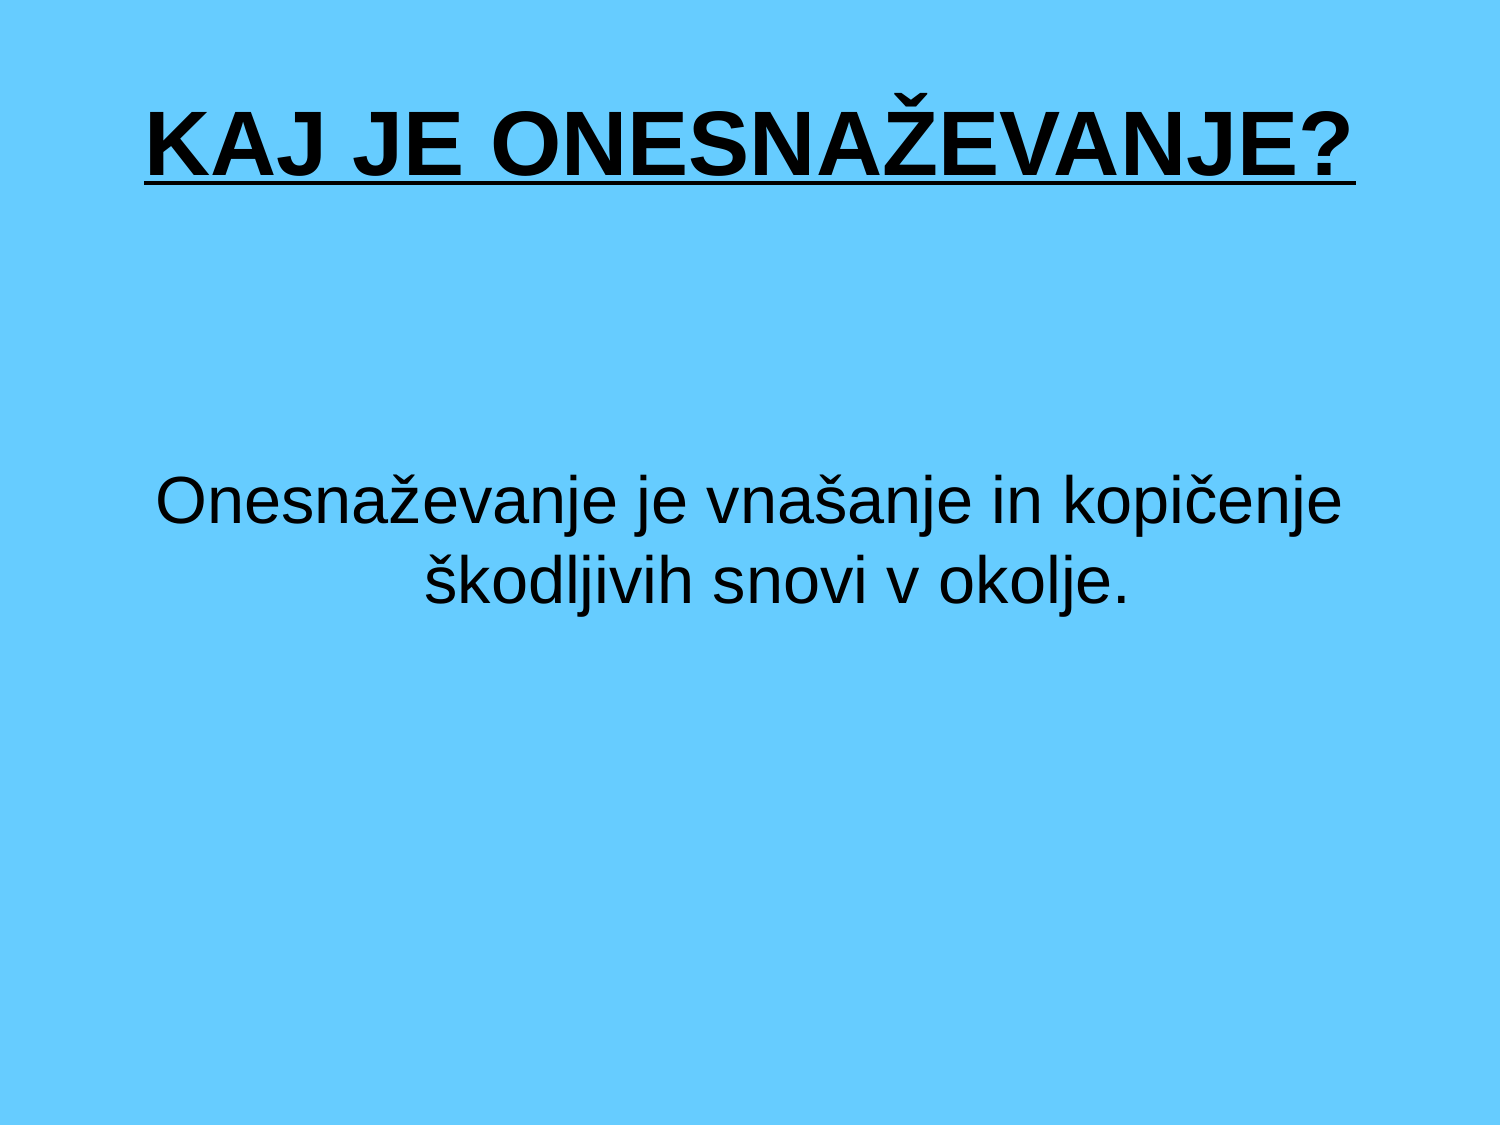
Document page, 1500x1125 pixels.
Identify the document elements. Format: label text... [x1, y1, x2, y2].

list Onesnaževanje je vnašanje in kopičenje škodljivih snovi v okolje. [75, 262, 1425, 1005]
title KAJ JE ONESNAŽEVANJE? [75, 45, 1425, 233]
